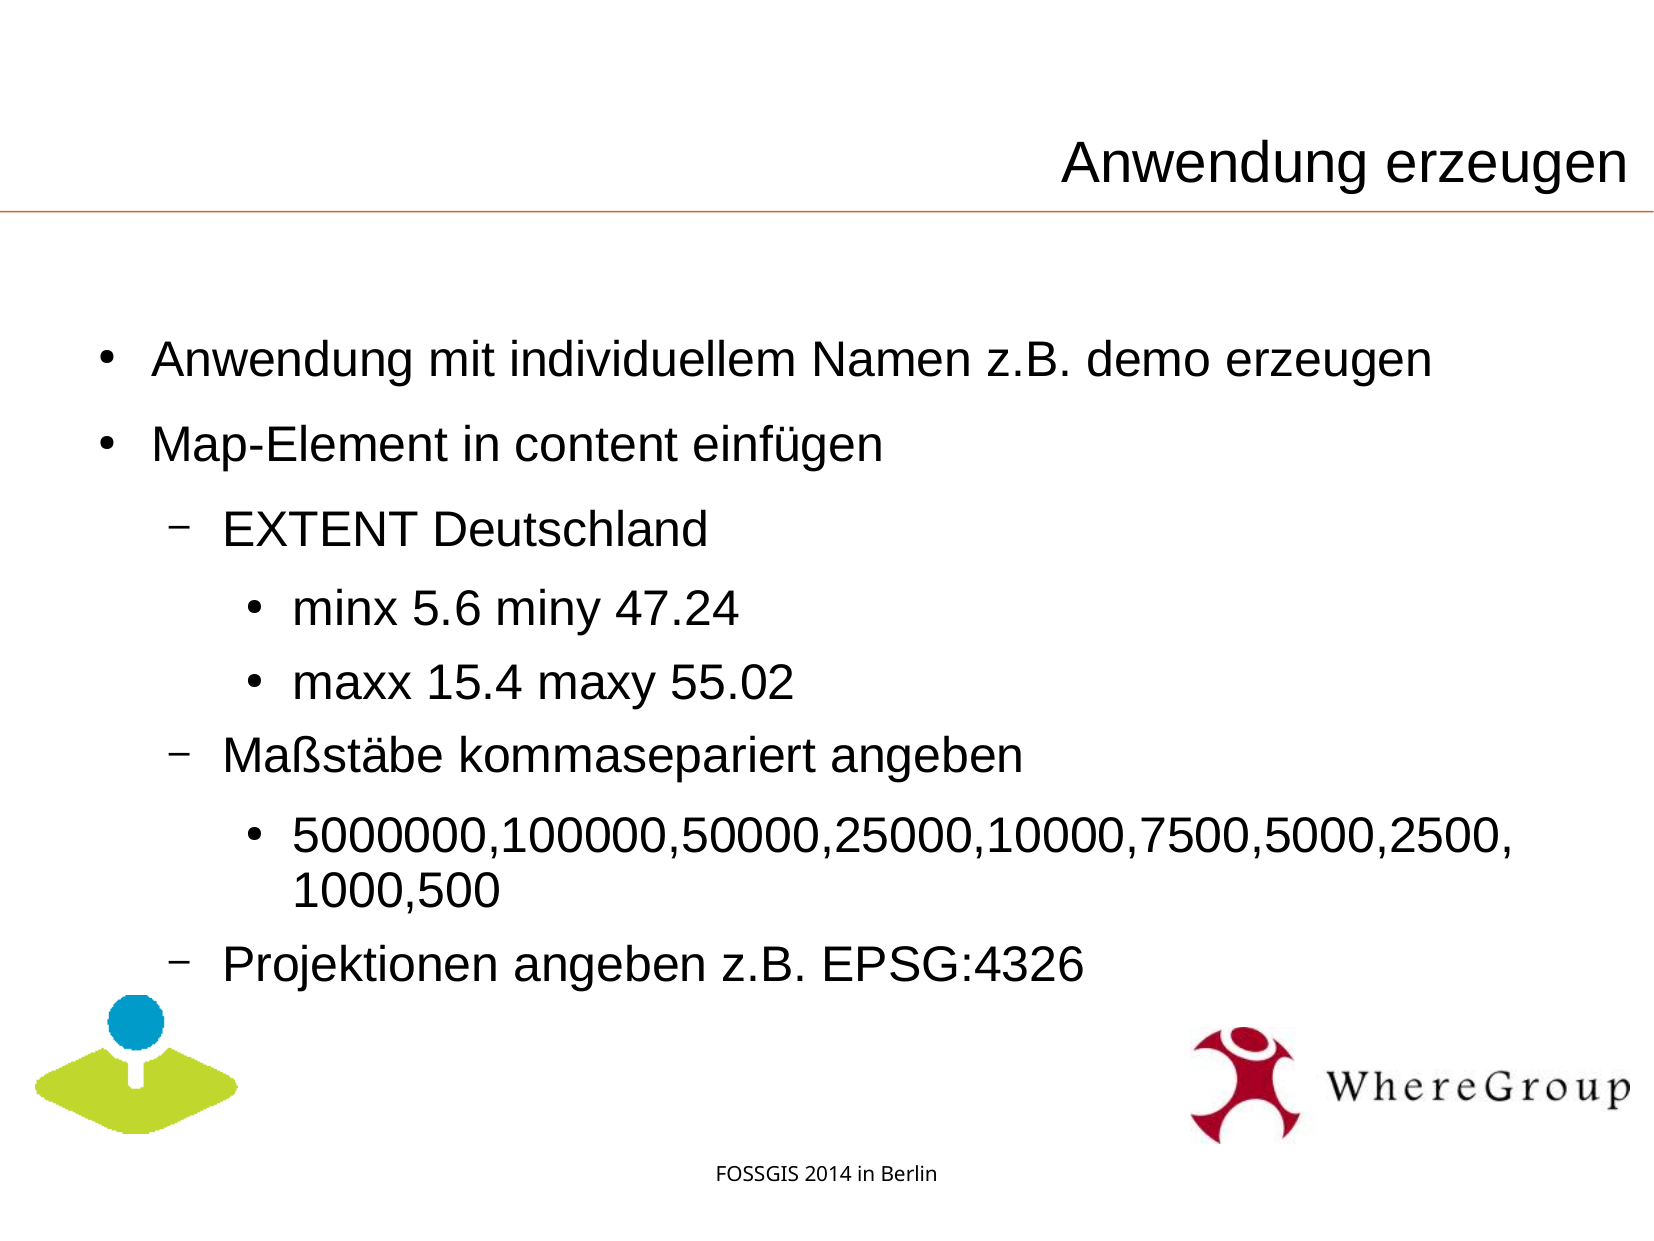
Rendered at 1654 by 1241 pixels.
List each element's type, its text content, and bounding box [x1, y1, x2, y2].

list Anwendung mit individuellem Namen z.B. demo erzeugen Map-Element in content einfügen EXTENT Deutschland minx 5.6 miny 47.24 maxx 15.4 maxy 55.02 Maßstäbe kommasepariert angeben 5000000,100000,50000,25000,10000,7500,5000,2500,1000,500 Projektionen angeben z.B. EPSG:4326 [80, 330, 1536, 1051]
picture [1190, 1027, 1630, 1144]
picture [35, 995, 240, 1134]
title Anwendung erzeugen [141, 105, 1630, 219]
